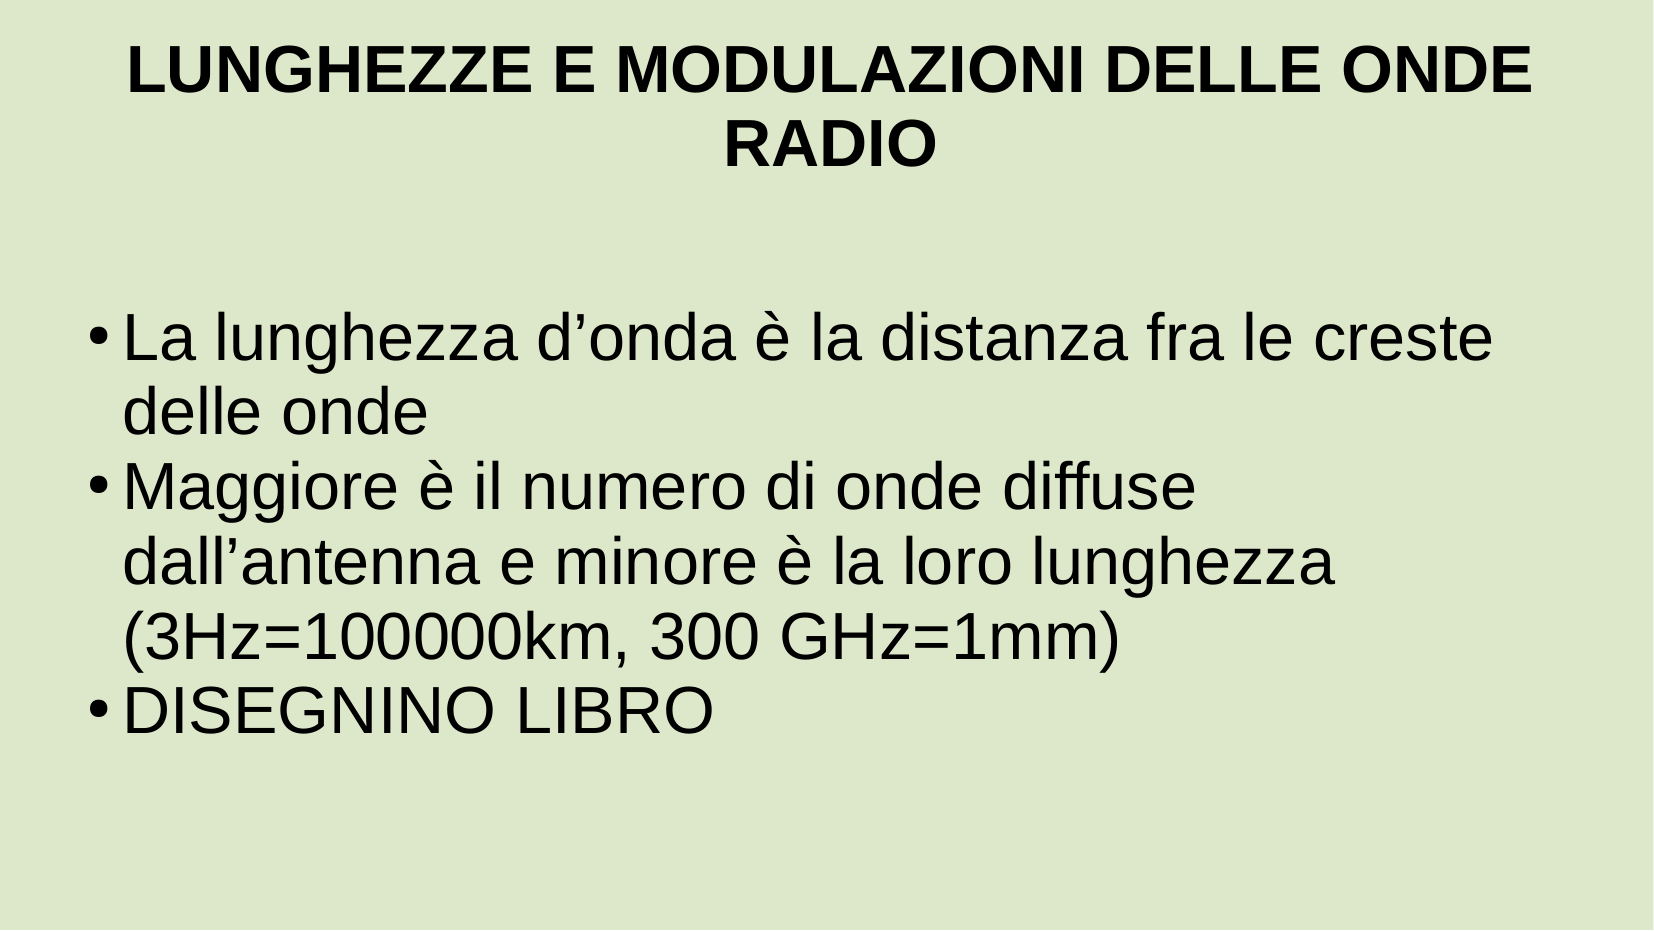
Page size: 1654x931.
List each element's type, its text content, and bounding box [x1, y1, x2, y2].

subtitle La lunghezza d’onda è la distanza fra le creste delle onde Maggiore è il numero di onde diffuse dall’antenna e minore è la loro lunghezza (3Hz=100000km, 300 GHz=1mm) DISEGNINO LIBRO [86, 298, 1576, 750]
title LUNGHEZZE E MODULAZIONI DELLE ONDE RADIO [86, 0, 1576, 213]
